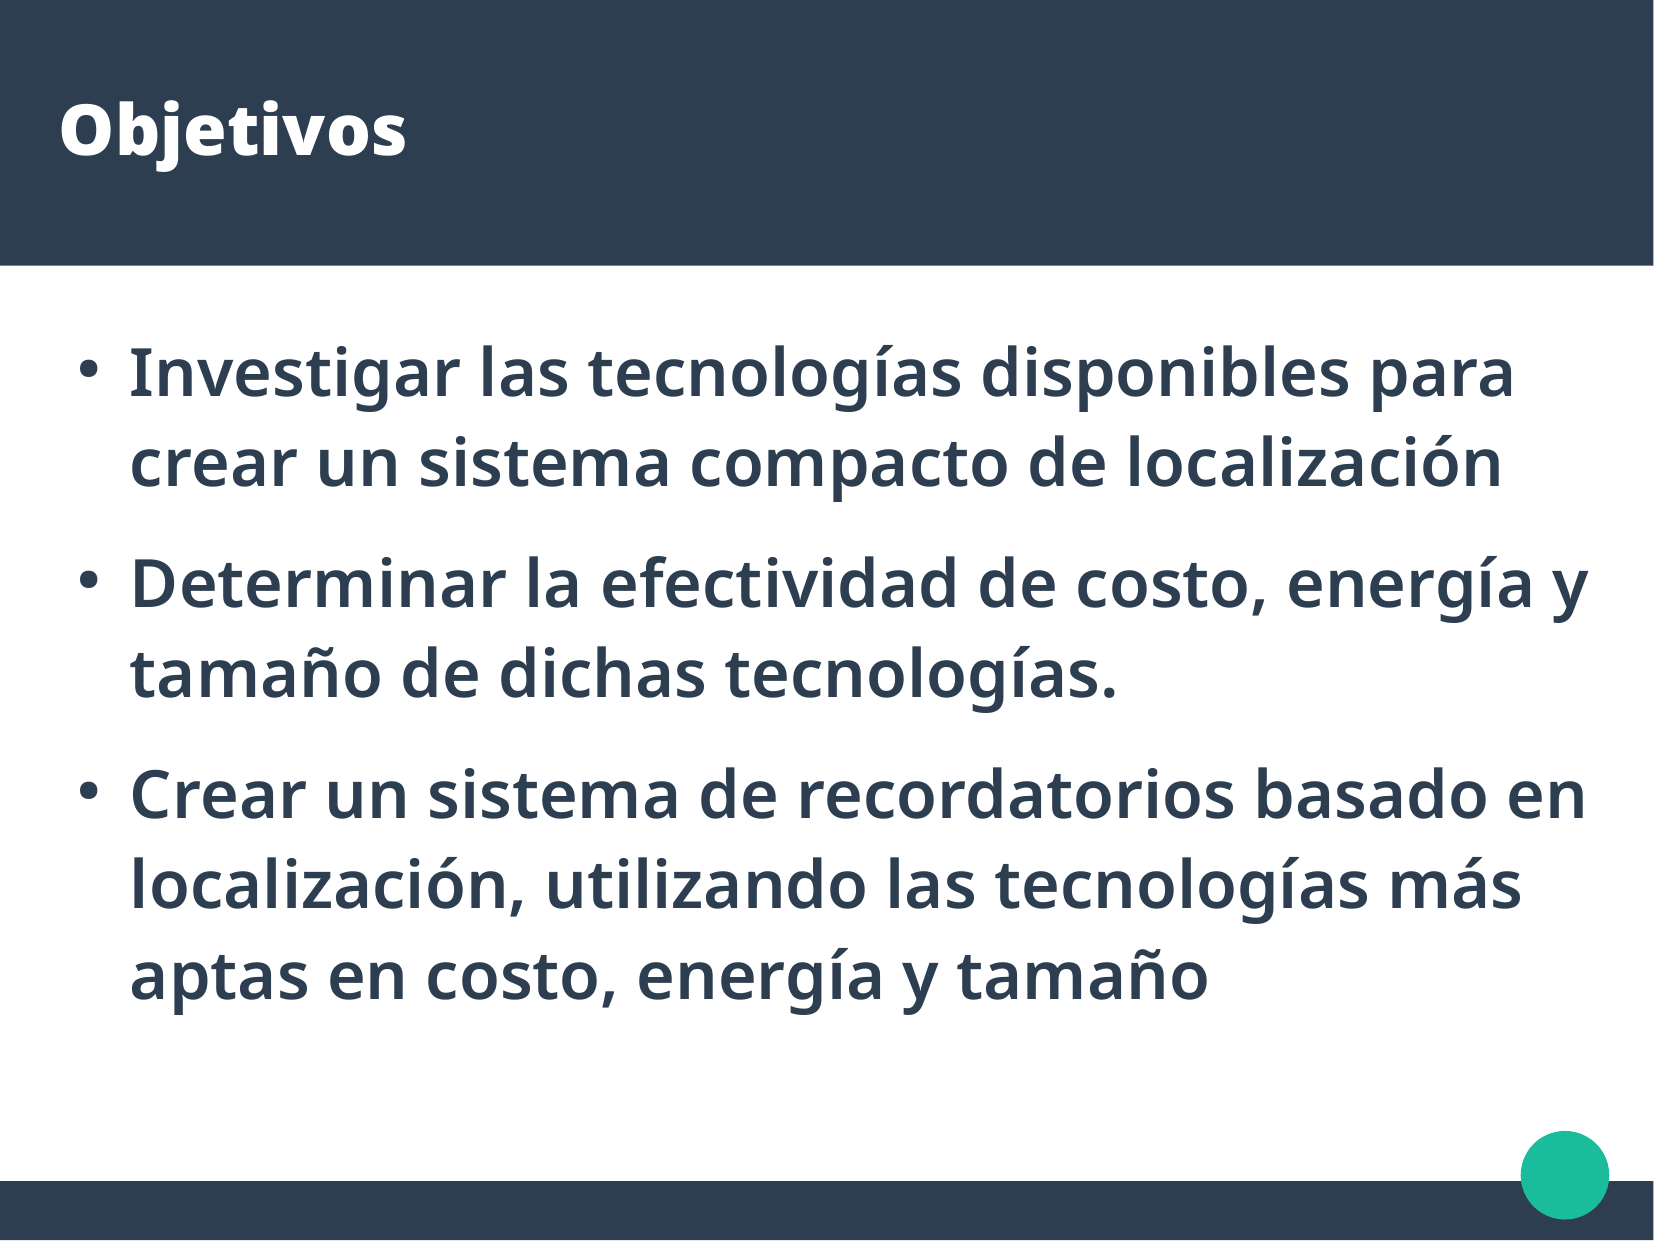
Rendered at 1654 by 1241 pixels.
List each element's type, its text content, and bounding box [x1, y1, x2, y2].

title Objetivos [59, 49, 1595, 207]
list Investigar las tecnologías disponibles para crear un sistema compacto de localización Determinar la efectividad de costo, energía y tamaño de dichas tecnologías. Crear un sistema de recordatorios basado en localización, utilizando las tecnologías más aptas en costo, energía y tamaño [59, 324, 1595, 1152]
